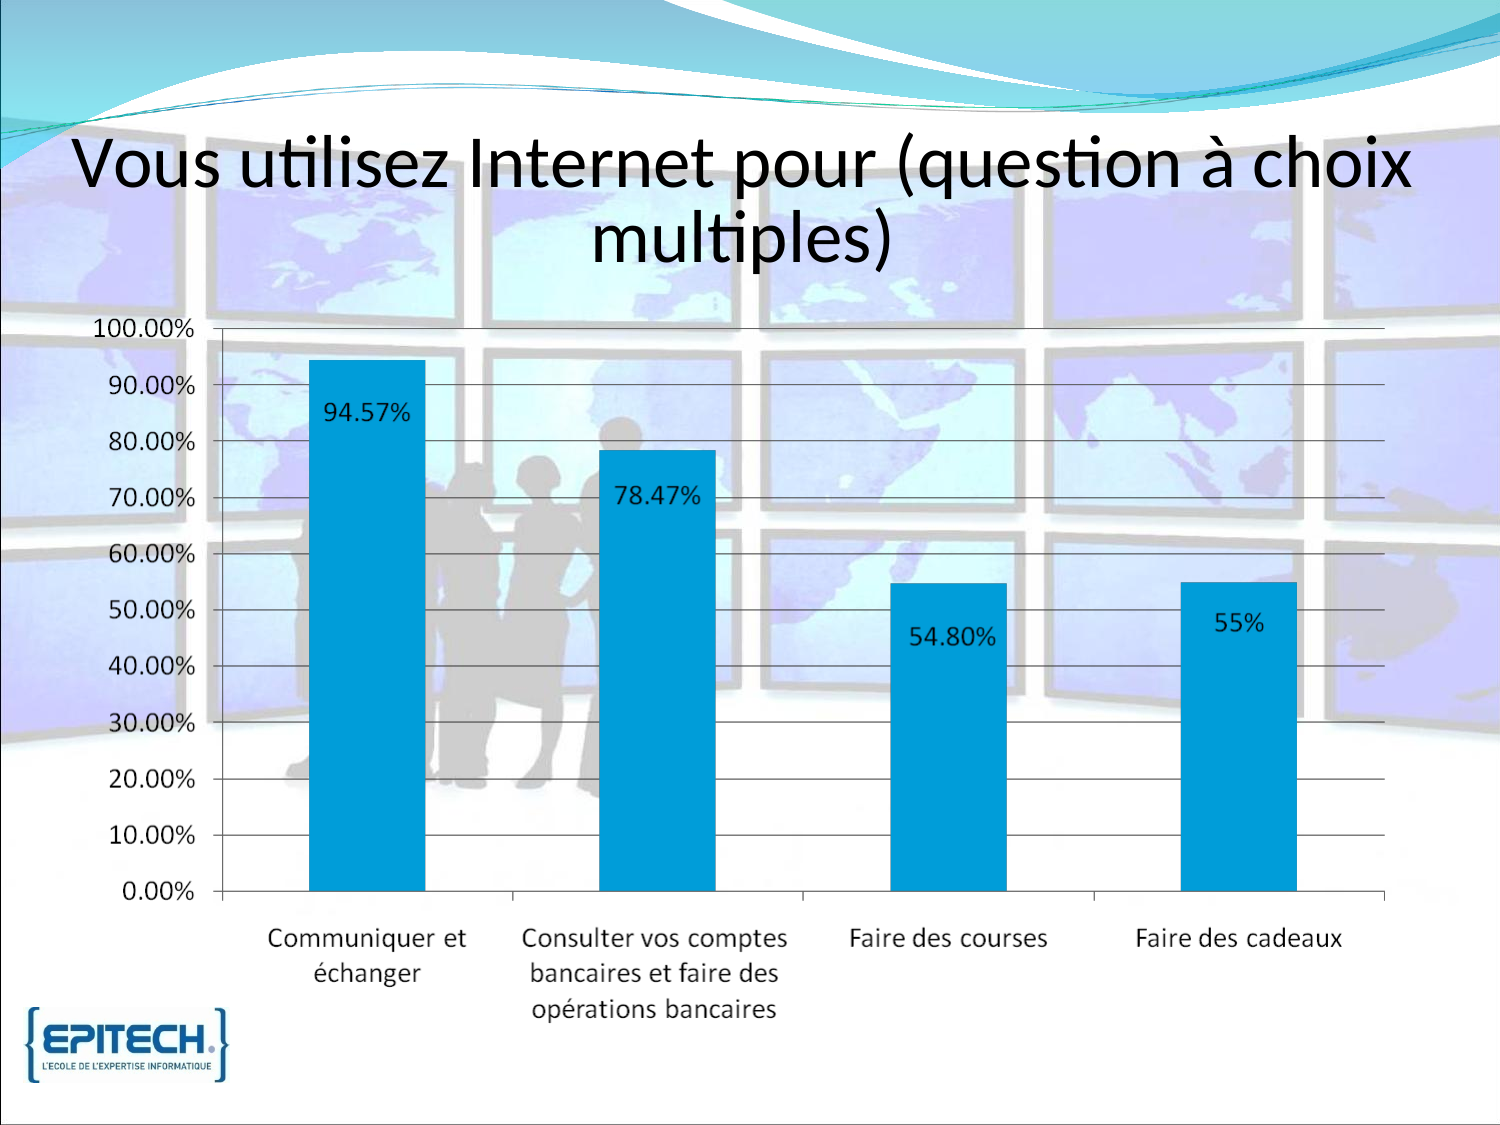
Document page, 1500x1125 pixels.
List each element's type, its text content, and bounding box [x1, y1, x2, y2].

title Vous utilisez Internet pour (question à choix multiples) [67, 0, 1418, 282]
picture [0, 0, 1500, 1125]
